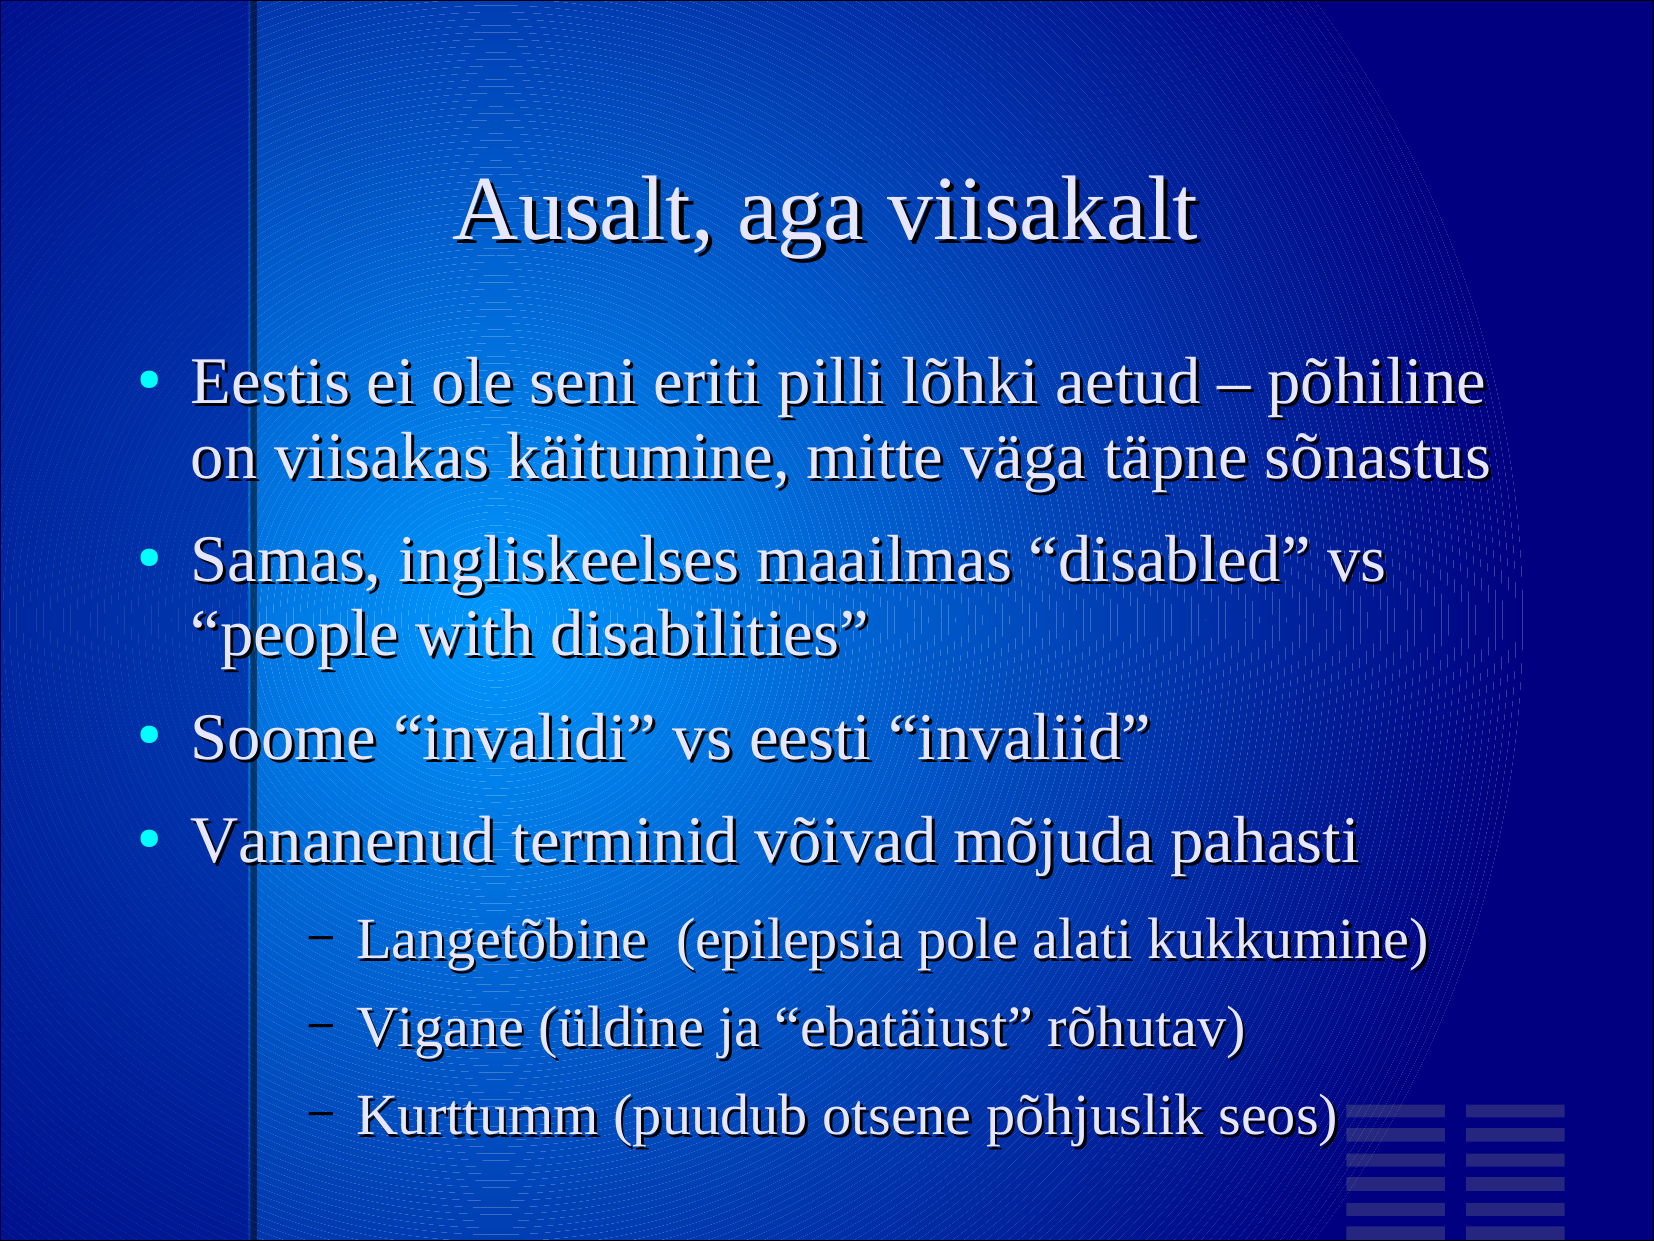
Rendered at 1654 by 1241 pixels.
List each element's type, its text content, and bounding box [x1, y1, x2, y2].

title Ausalt, aga viisakalt [119, 112, 1533, 305]
list Eestis ei ole seni eriti pilli lõhki aetud – põhiline on viisakas käitumine, mitte väga täpne sõnastus Samas, ingliskeelses maailmas “disabled” vs “people with disabilities” Soome “invalidi” vs eesti “invaliid” Vananenud terminid võivad mõjuda pahasti Langetõbine (epilepsia pole alati kukkumine) Vigane (üldine ja “ebatäiust” rõhutav) Kurttumm (puudub otsene põhjuslik seos) [119, 344, 1533, 1149]
